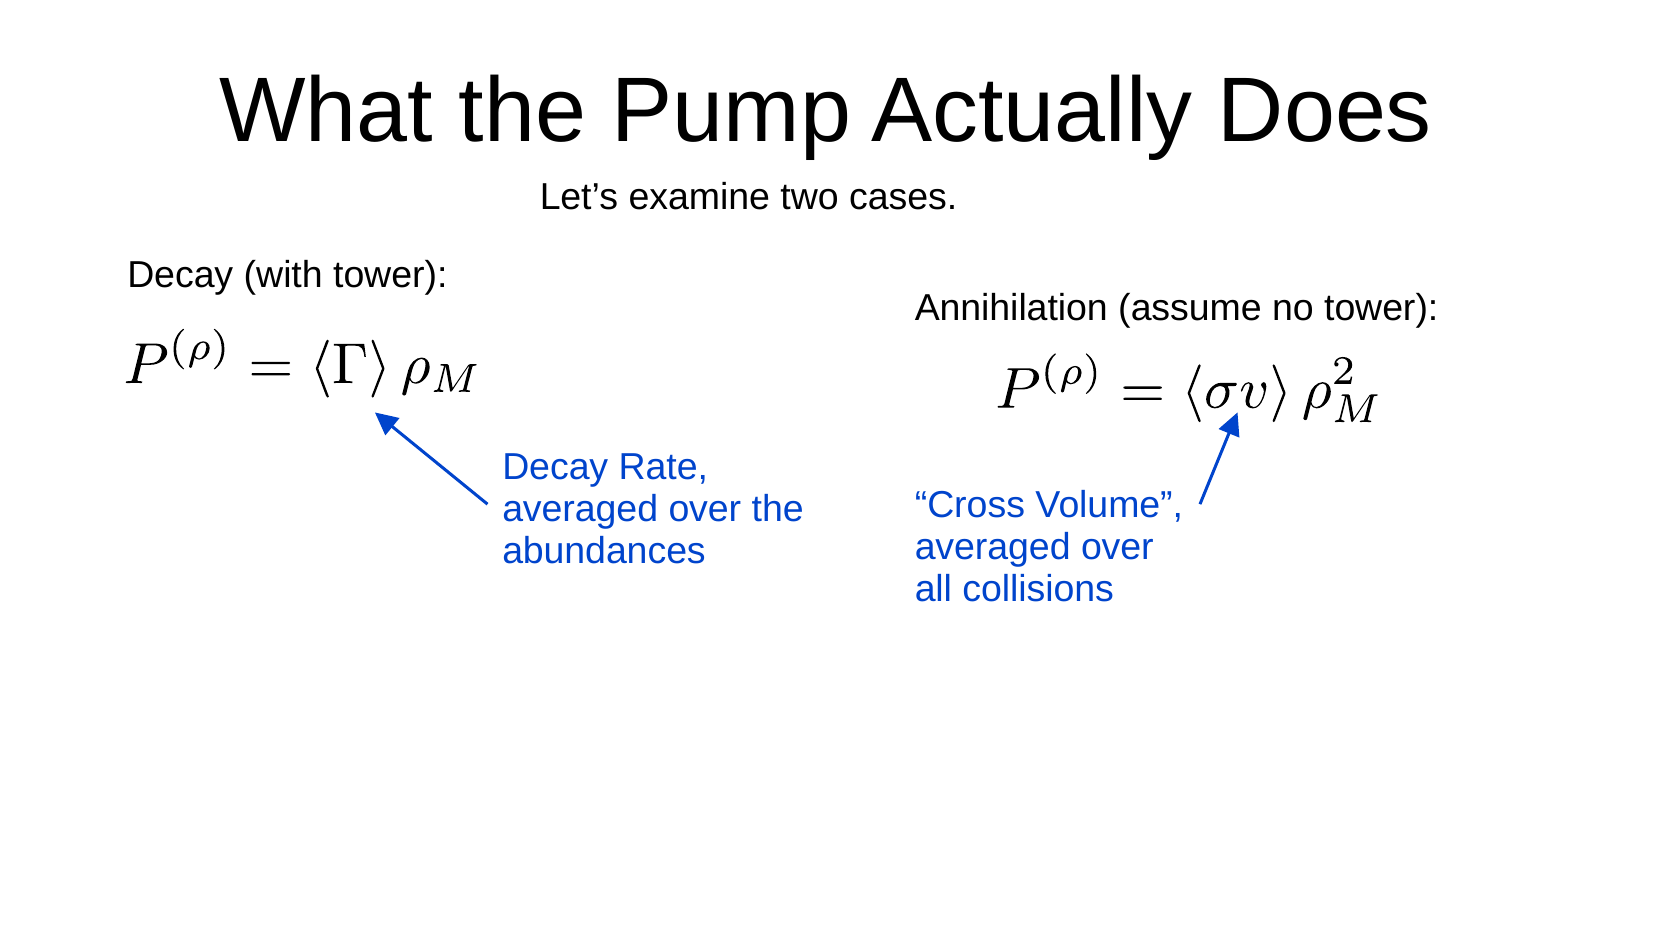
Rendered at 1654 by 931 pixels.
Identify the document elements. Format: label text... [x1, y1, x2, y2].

text_box “Cross Volume”, averaged over all collisions [900, 475, 1201, 617]
text_box Let’s examine two cases. [525, 168, 976, 226]
text_box [125, 328, 477, 398]
title What the Pump Actually Does [82, 32, 1571, 188]
text_box Decay (with tower): [112, 246, 563, 304]
text_box Annihilation (assume no tower): [900, 279, 1576, 338]
text_box [997, 353, 1379, 423]
text_box Decay Rate, averaged over the abundances [487, 438, 826, 580]
